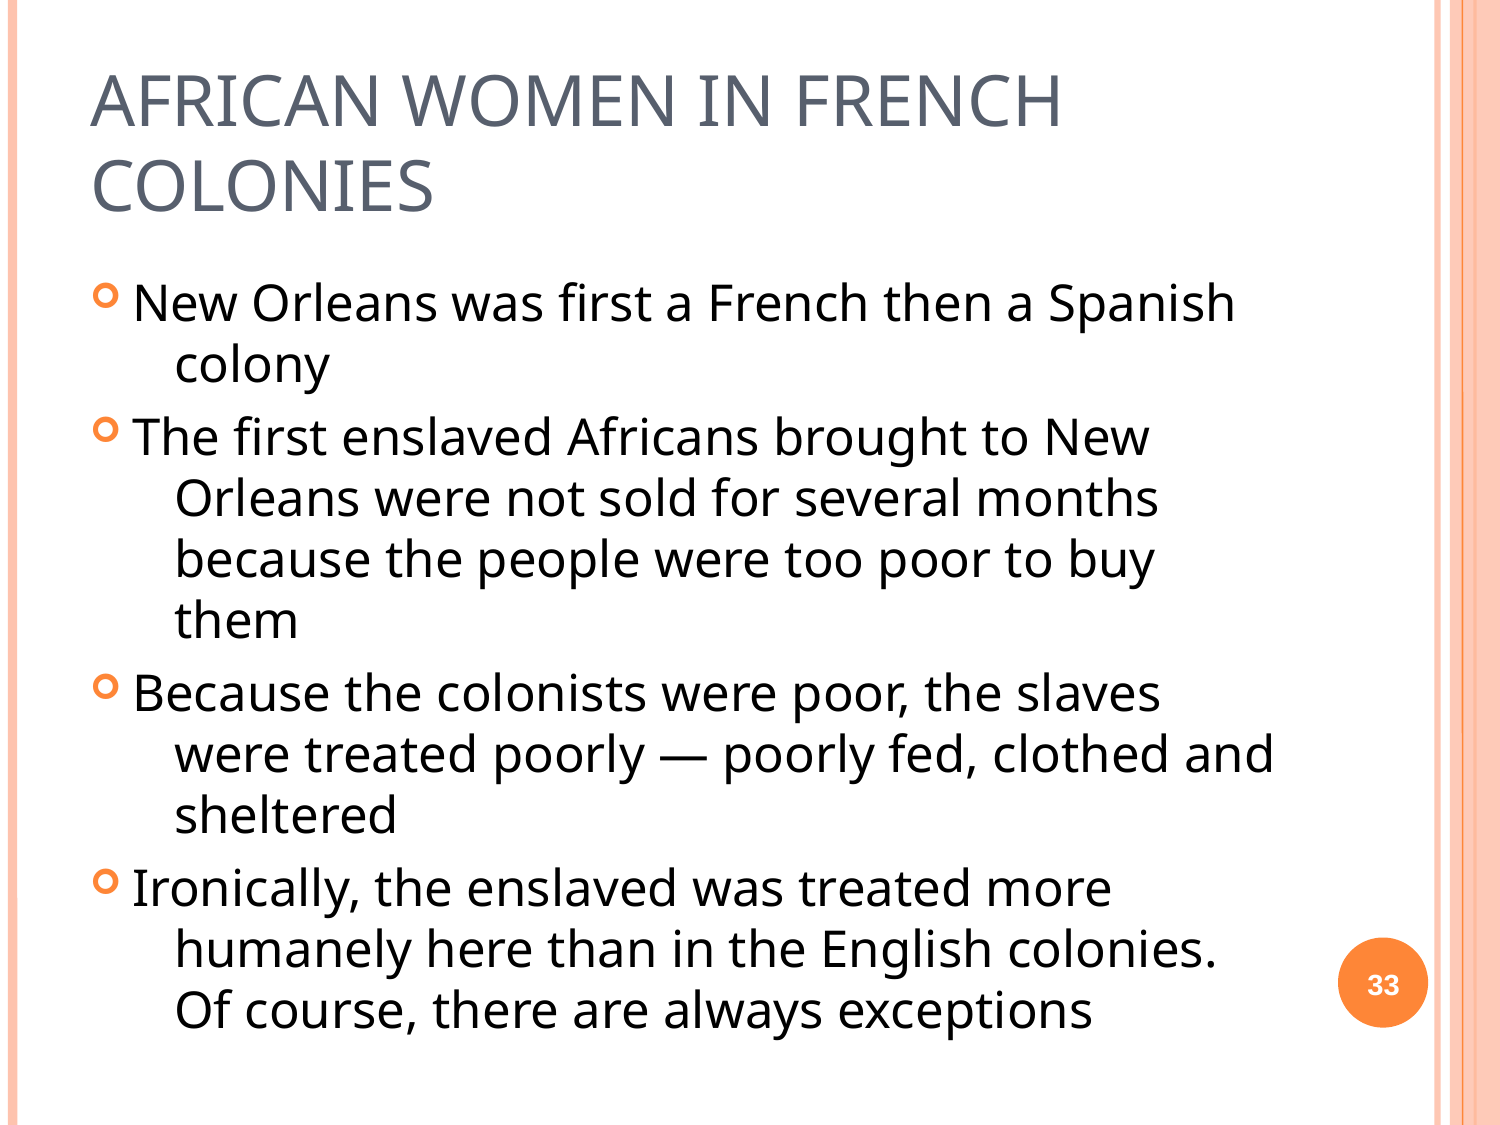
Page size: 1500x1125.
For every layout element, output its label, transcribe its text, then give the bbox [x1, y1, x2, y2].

text_box [1333, 940, 1434, 1027]
list New Orleans was first a French then a Spanish colony The first enslaved Africans brought to New Orleans were not sold for several months because the people were too poor to buy them Because the colonists were poor, the slaves were treated poorly — poorly fed, clothed and sheltered Ironically, the enslaved was treated more humanely here than in the English colonies. Of course, there are always exceptions [75, 262, 1300, 1062]
title African Women in French Colonies [75, 45, 1300, 233]
